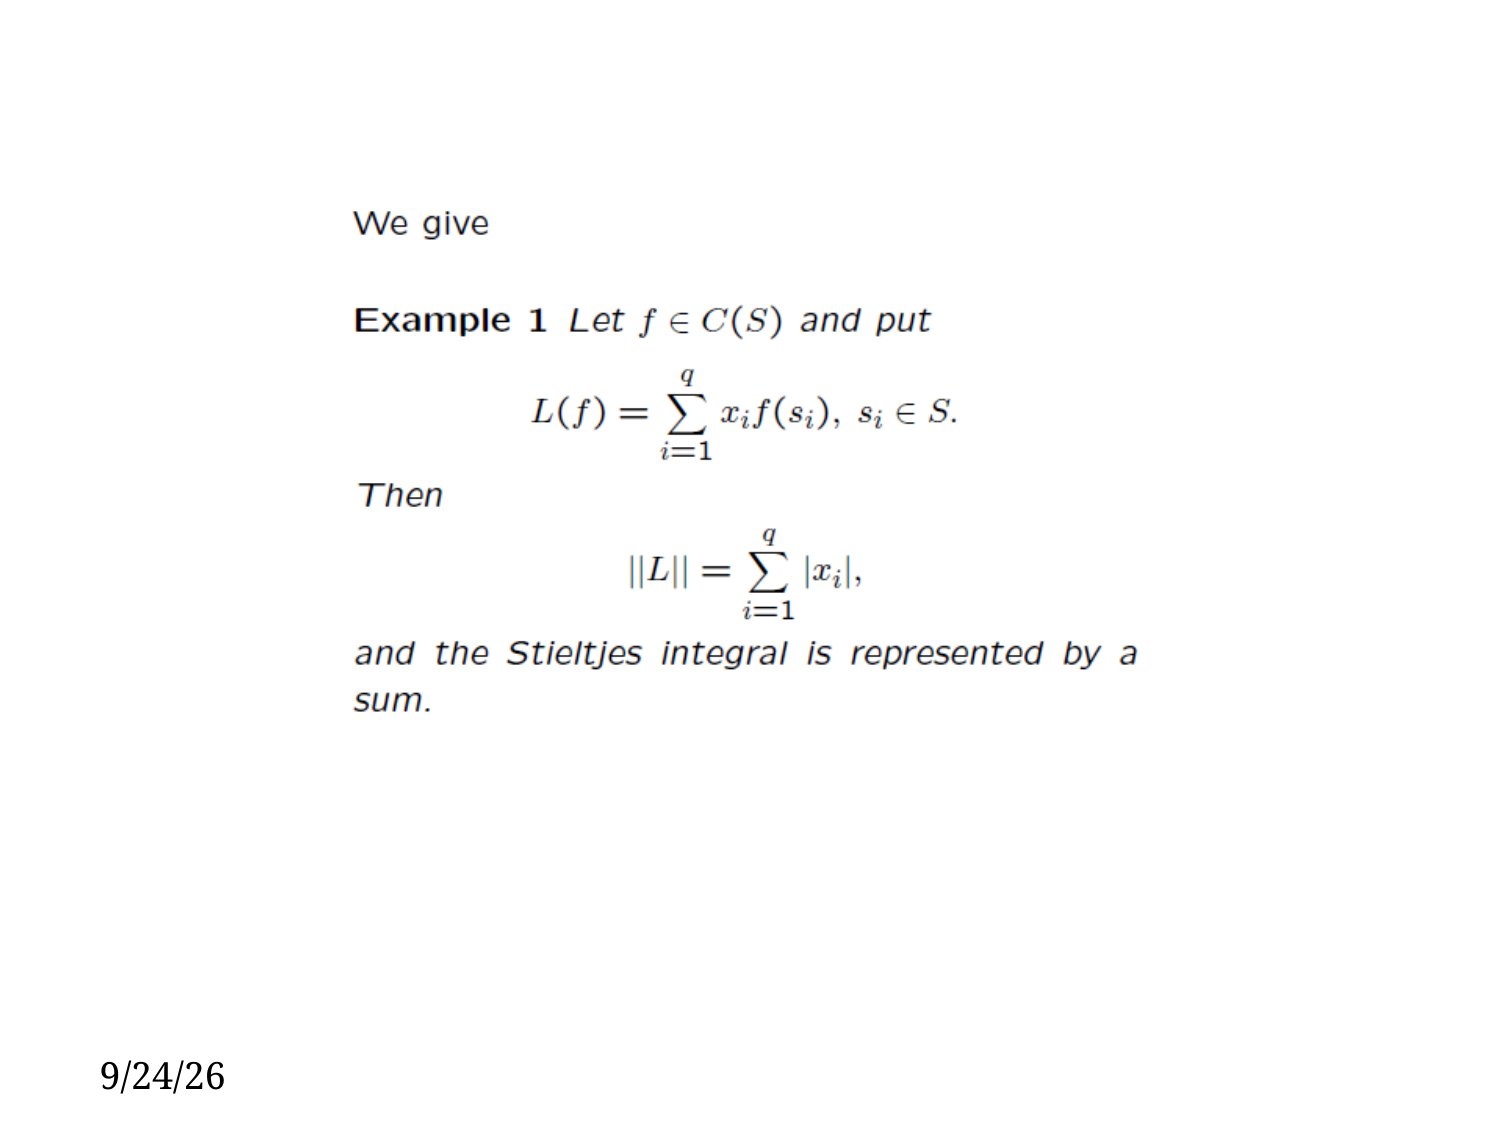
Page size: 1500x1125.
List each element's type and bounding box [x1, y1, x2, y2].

picture [322, 174, 1178, 951]
